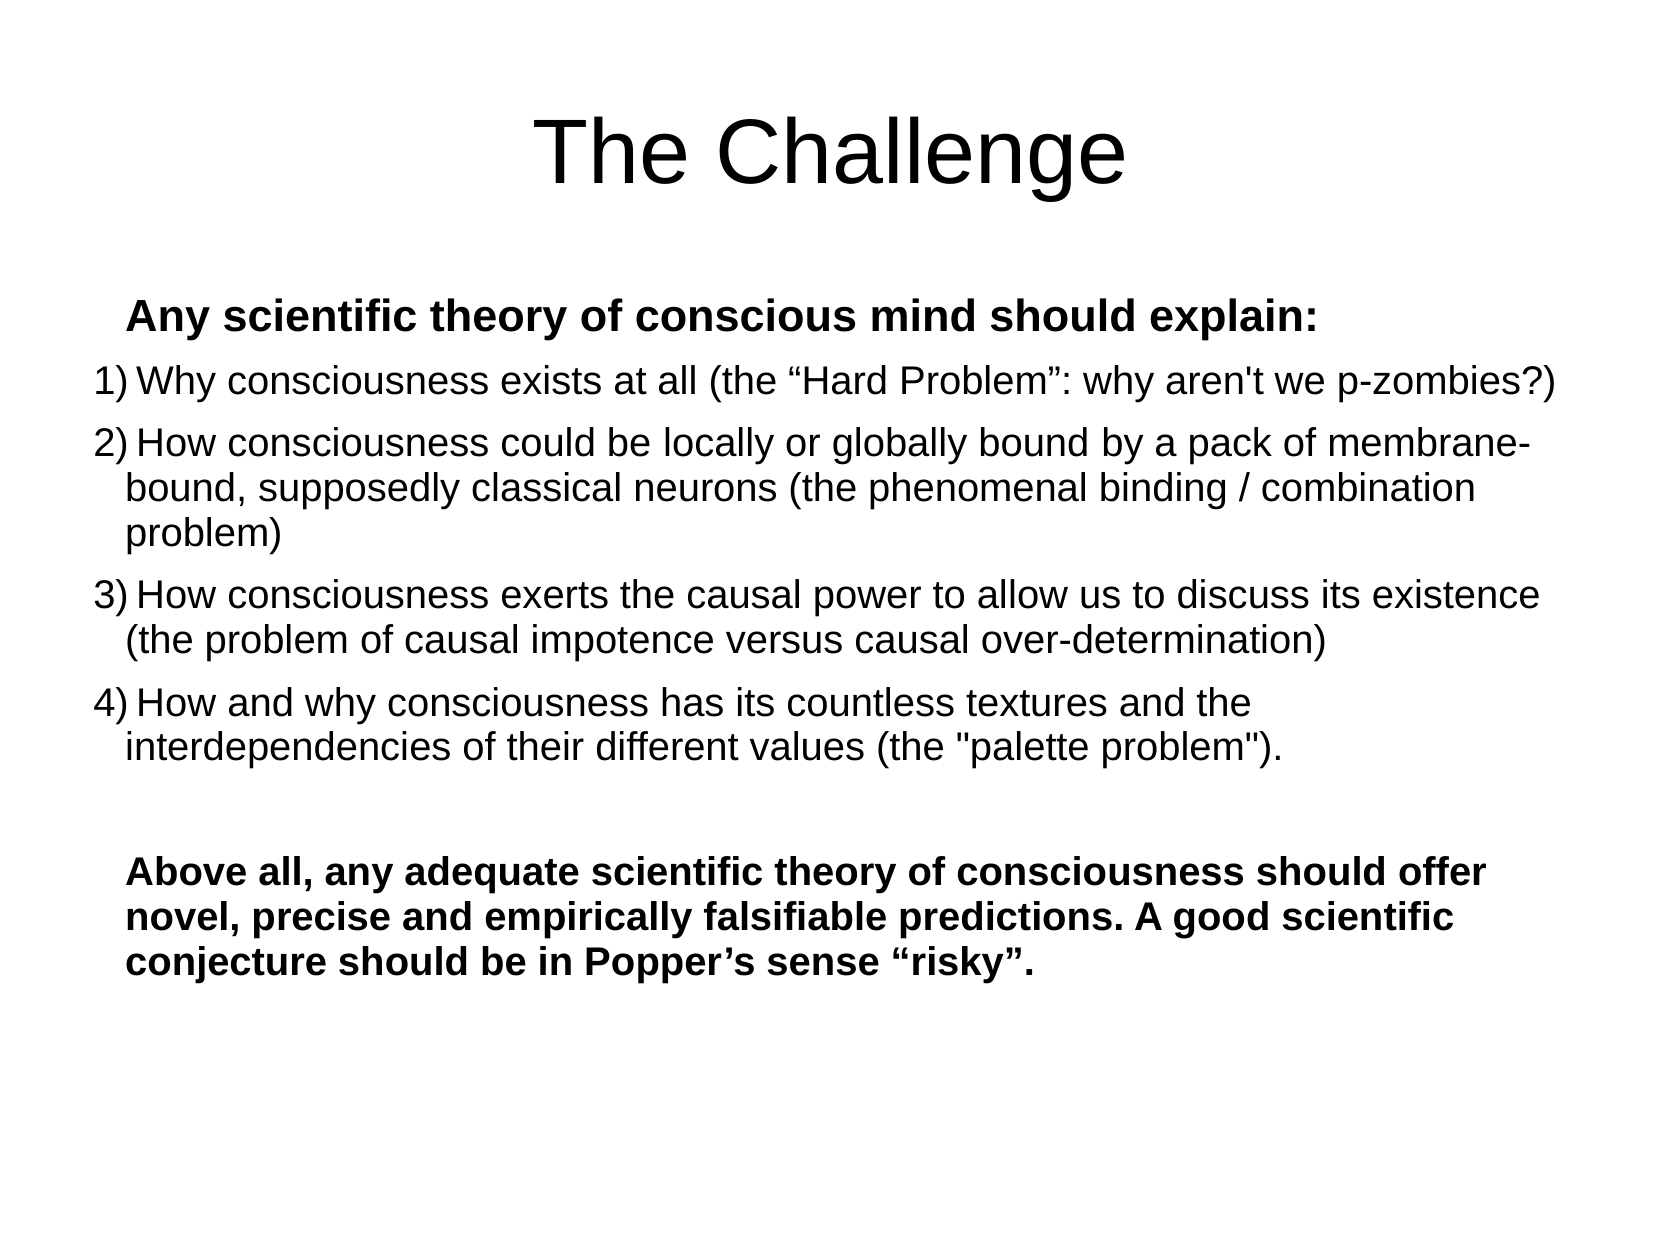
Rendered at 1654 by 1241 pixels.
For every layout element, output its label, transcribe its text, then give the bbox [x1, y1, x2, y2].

title The Challenge [86, 47, 1576, 256]
list Any scientific theory of conscious mind should explain: Why consciousness exists at all (the “Hard Problem”: why aren't we p-zombies?) How consciousness could be locally or globally bound by a pack of membrane-bound, supposedly classical neurons (the phenomenal binding / combination problem) How consciousness exerts the causal power to allow us to discuss its existence (the problem of causal impotence versus causal over-determination) How and why consciousness has its countless textures and the interdependencies of their different values (the "palette problem"). Above all, any adequate scientific theory of consciousness should offer novel, precise and empirically falsifiable predictions. A good scientific conjecture should be in Popper’s sense “risky”. [82, 290, 1571, 1010]
